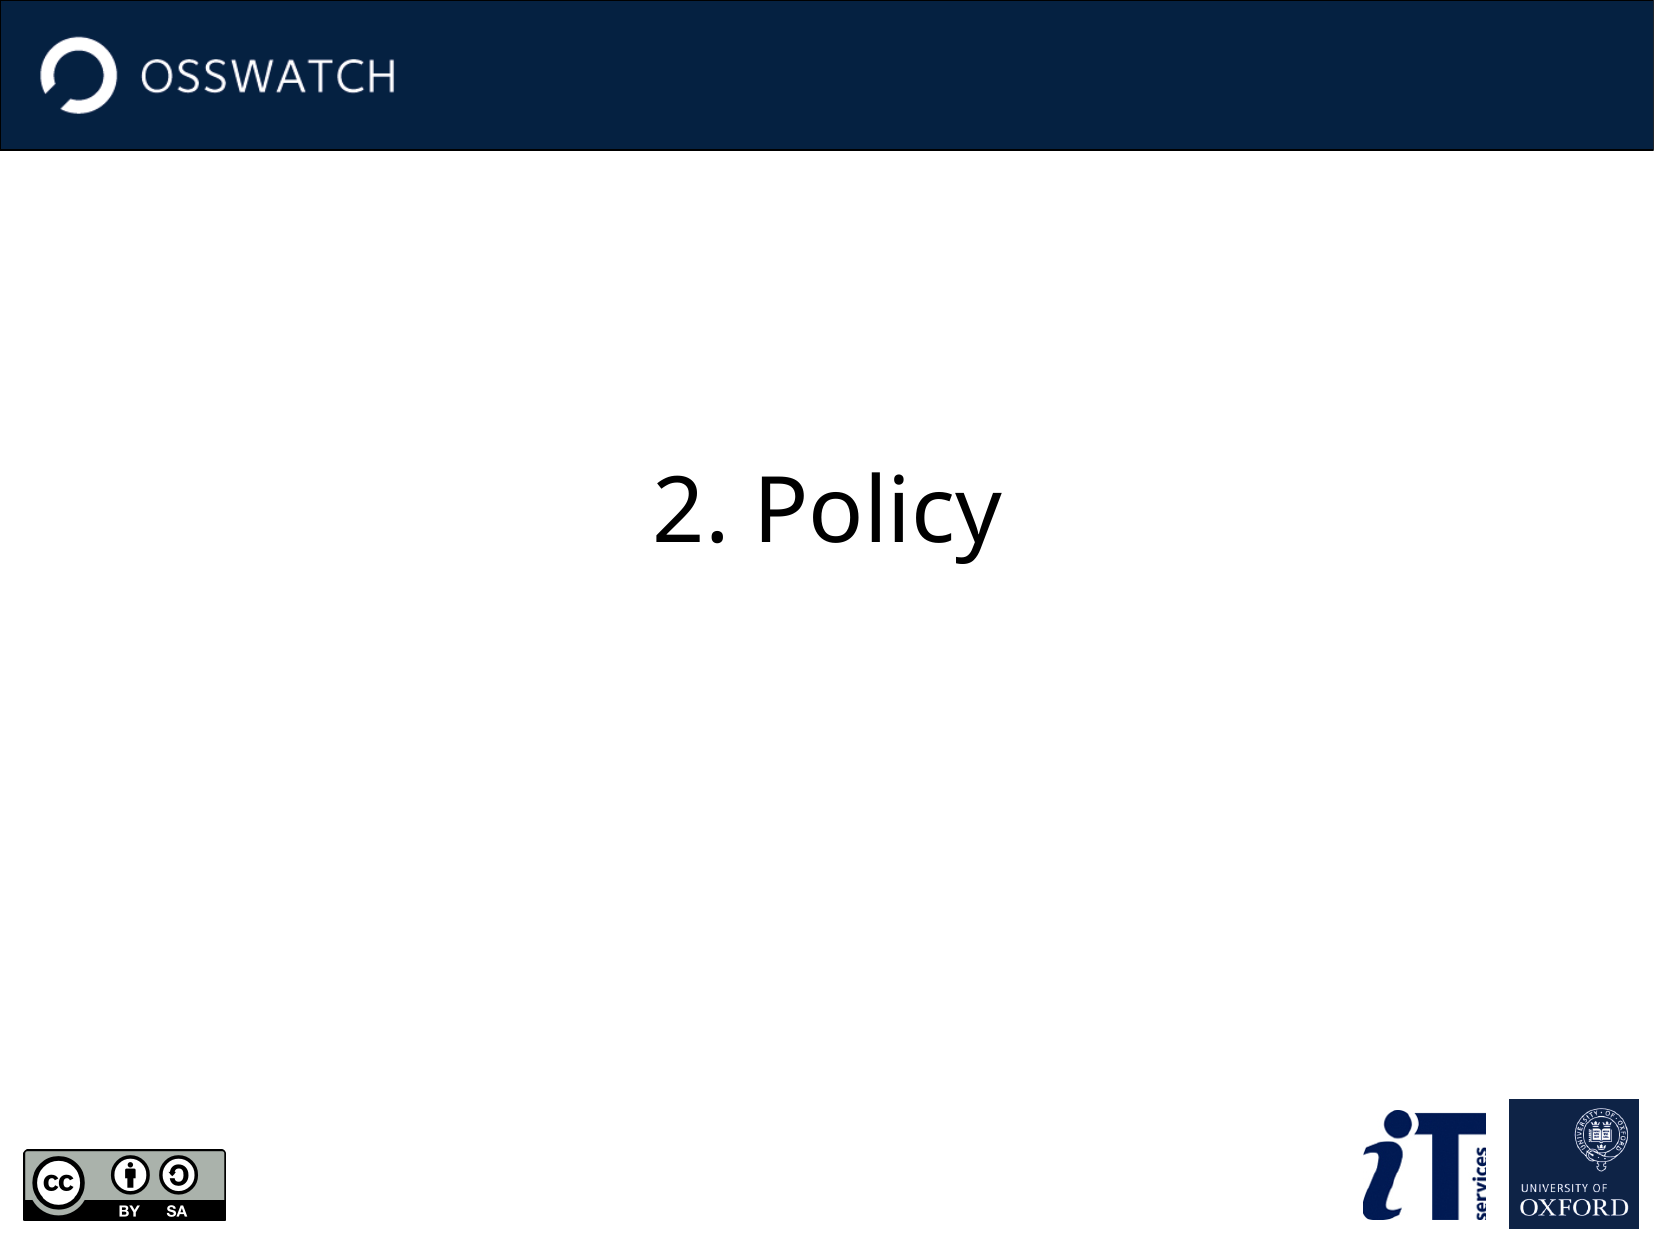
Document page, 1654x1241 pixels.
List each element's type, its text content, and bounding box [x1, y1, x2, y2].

title 2. Policy [84, 413, 1571, 619]
picture [23, 1149, 226, 1221]
picture [12, 12, 426, 141]
picture [1509, 1099, 1639, 1229]
picture [1363, 1110, 1486, 1220]
